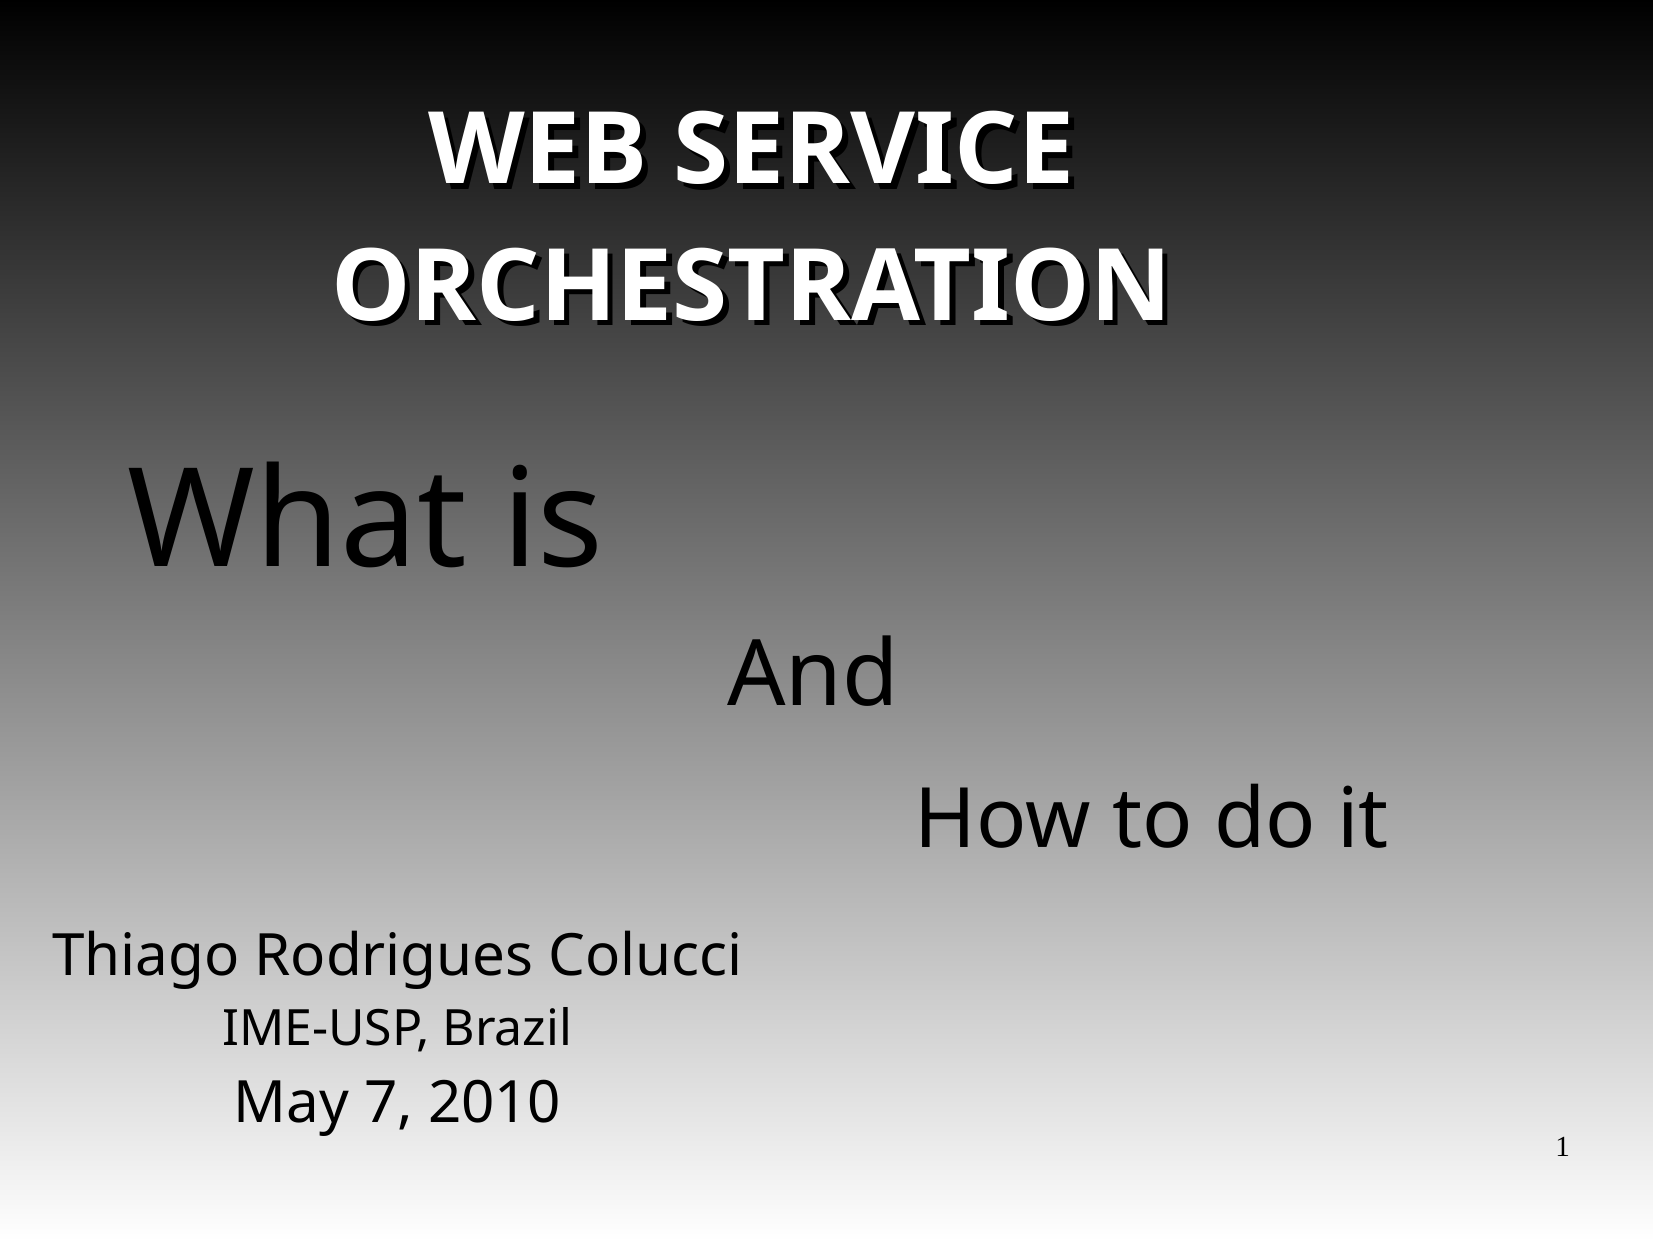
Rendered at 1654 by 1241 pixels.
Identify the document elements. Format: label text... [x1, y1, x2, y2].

text_box How to do it [900, 751, 1538, 901]
text_box And [712, 600, 933, 763]
text_box Thiago Rodrigues Colucci IME-USP, Brazil May 7, 2010 [37, 905, 871, 1189]
text_box What is [112, 412, 680, 650]
text_box WEB SERVICE ORCHESTRATION [316, 69, 1351, 413]
